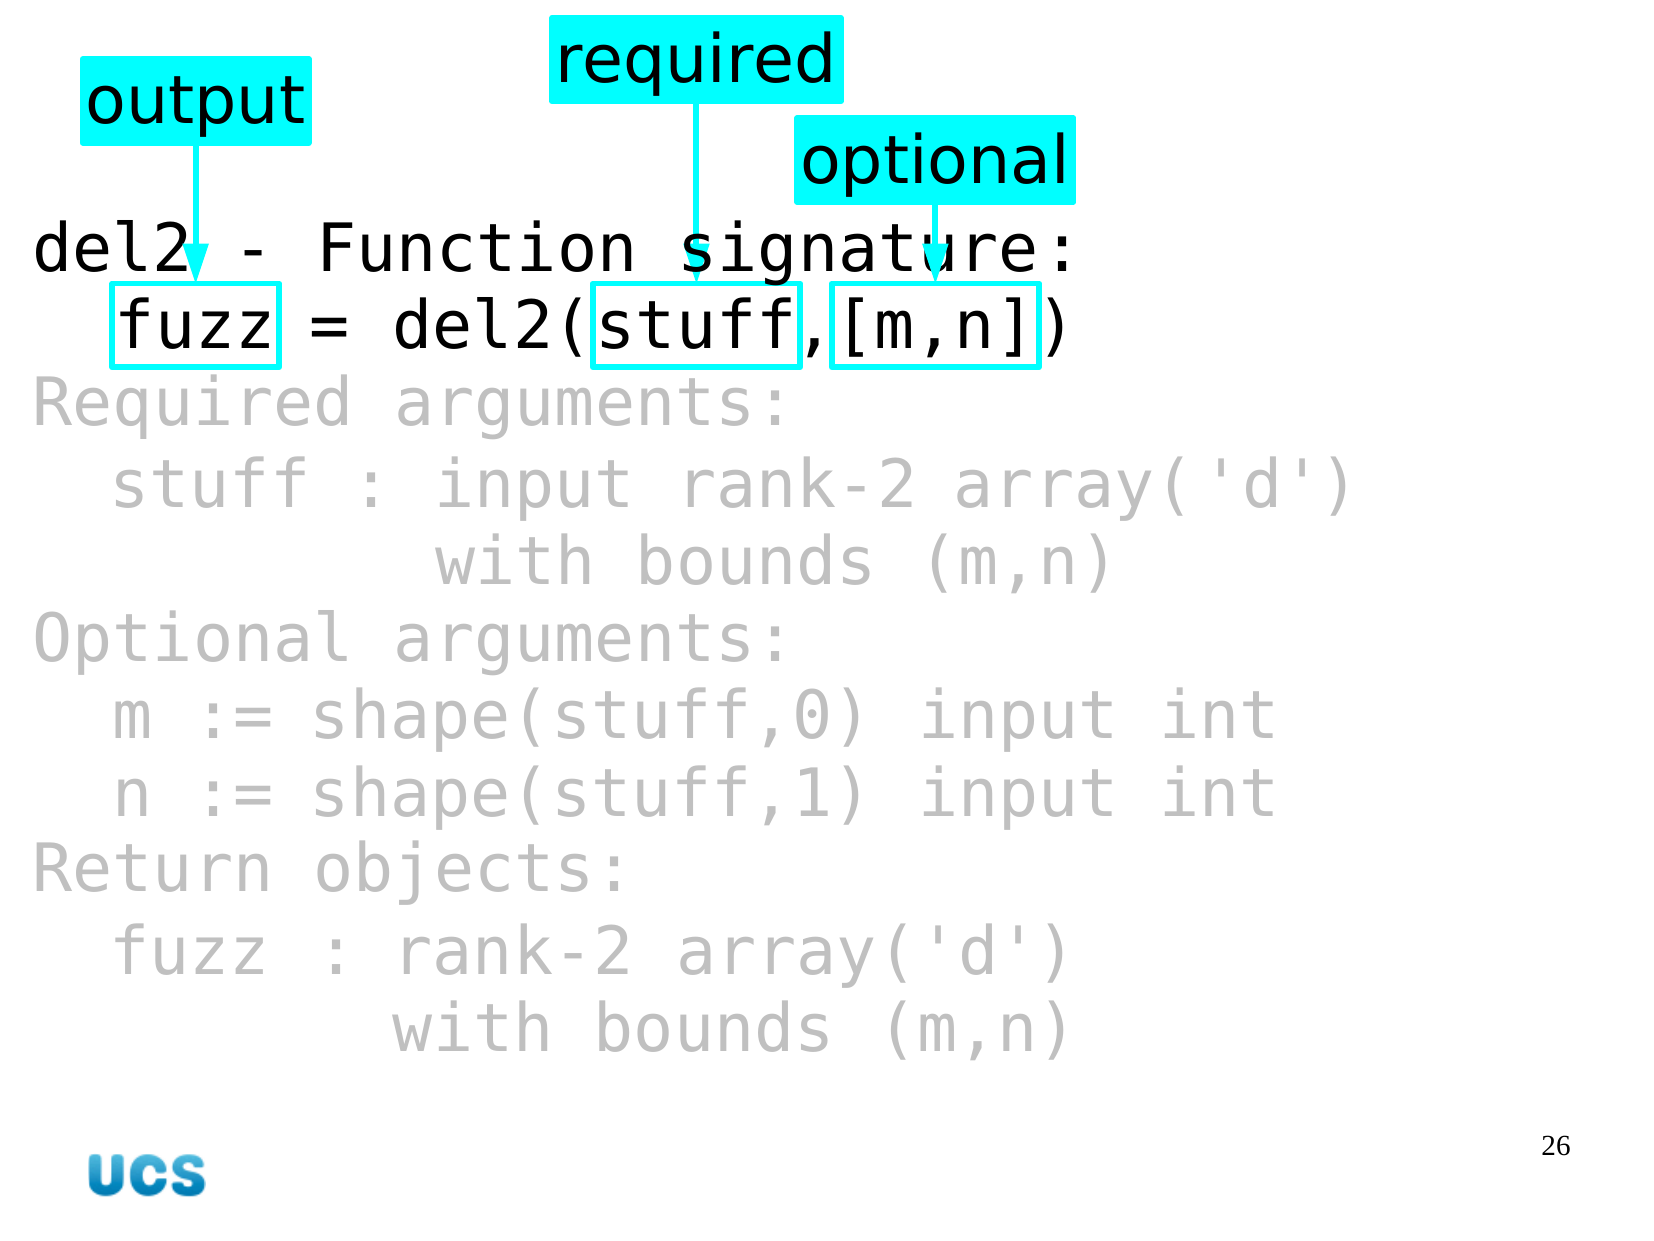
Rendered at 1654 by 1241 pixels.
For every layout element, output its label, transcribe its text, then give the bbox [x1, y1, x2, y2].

text_box : [348, 442, 395, 527]
text_box array( [673, 909, 921, 994]
text_box Optional arguments: [29, 604, 801, 681]
text_box - [230, 206, 277, 291]
text_box del2 [389, 291, 557, 368]
text_box stuff [596, 291, 801, 368]
text_box 'd' [921, 909, 1043, 994]
text_box stuff [106, 442, 314, 527]
text_box Required arguments: [29, 360, 801, 444]
text_box = [307, 283, 354, 368]
text_box m := n := [29, 681, 278, 835]
text_box rank-2 [673, 442, 921, 527]
text_box with bounds [29, 519, 881, 604]
text_box input [431, 442, 639, 527]
text_box 'd' [1199, 442, 1326, 527]
picture [88, 1153, 206, 1198]
text_box : [1039, 206, 1086, 291]
text_box del2 [29, 206, 194, 291]
text_box with bounds [389, 986, 839, 1071]
text_box ) [1043, 909, 1080, 994]
text_box required [552, 17, 841, 102]
text_box input int input int [915, 673, 1284, 835]
text_box ( [557, 291, 596, 368]
text_box : [312, 909, 360, 994]
text_box , [803, 291, 838, 368]
text_box (m,n) [874, 986, 1082, 1071]
text_box [m,n] [838, 291, 1040, 368]
text_box output [82, 59, 309, 143]
text_box Function signature [313, 206, 1039, 291]
text_box shape(stuff,0) shape(stuff,1) [307, 673, 877, 835]
text_box Return objects: [29, 826, 640, 911]
text_box fuzz [112, 283, 280, 368]
text_box fuzz [106, 909, 274, 994]
text_box optional [797, 118, 1074, 202]
text_box (m,n) [915, 519, 1123, 604]
text_box ) [1042, 291, 1080, 368]
text_box rank-2 [389, 909, 638, 994]
text_box array( [950, 442, 1199, 527]
text_box ) [1326, 442, 1364, 527]
